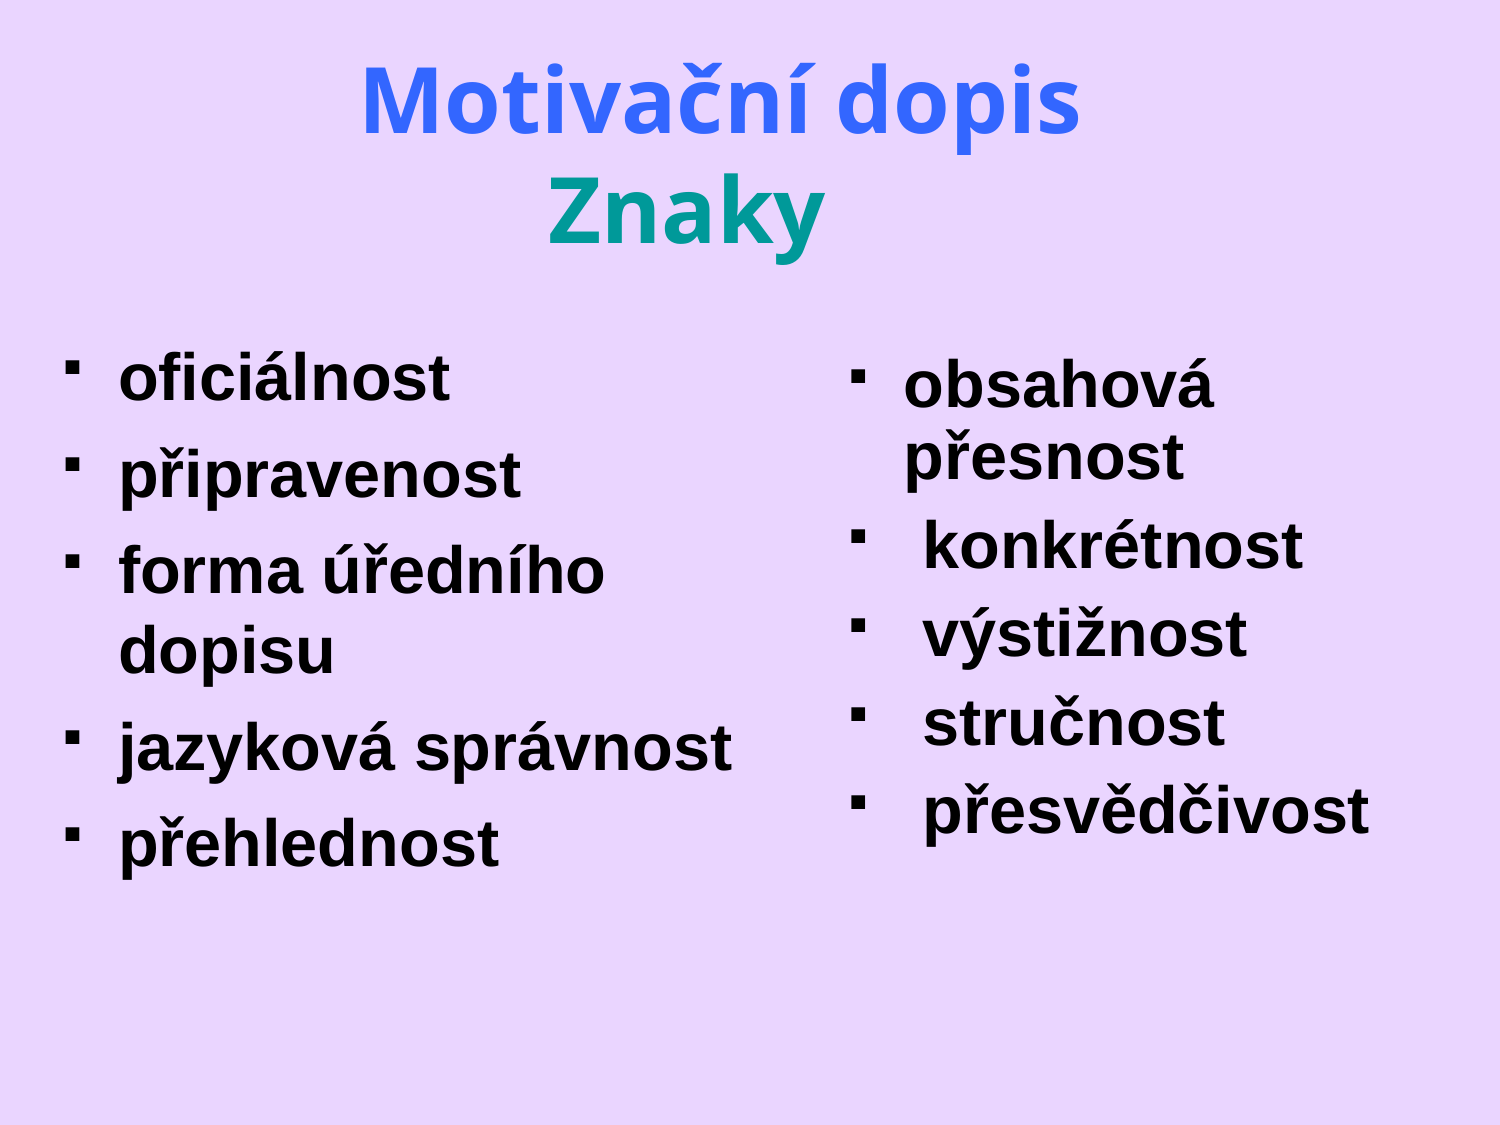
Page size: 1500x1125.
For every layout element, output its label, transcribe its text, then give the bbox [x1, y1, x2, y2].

title Motivační dopis Znaky [224, 34, 1425, 270]
list oficiálnost připravenost forma úředního dopisu jazyková správnost přehlednost [46, 326, 759, 1024]
list obsahová přesnost konkrétnost výstižnost stručnost přesvědčivost [832, 246, 1421, 1037]
